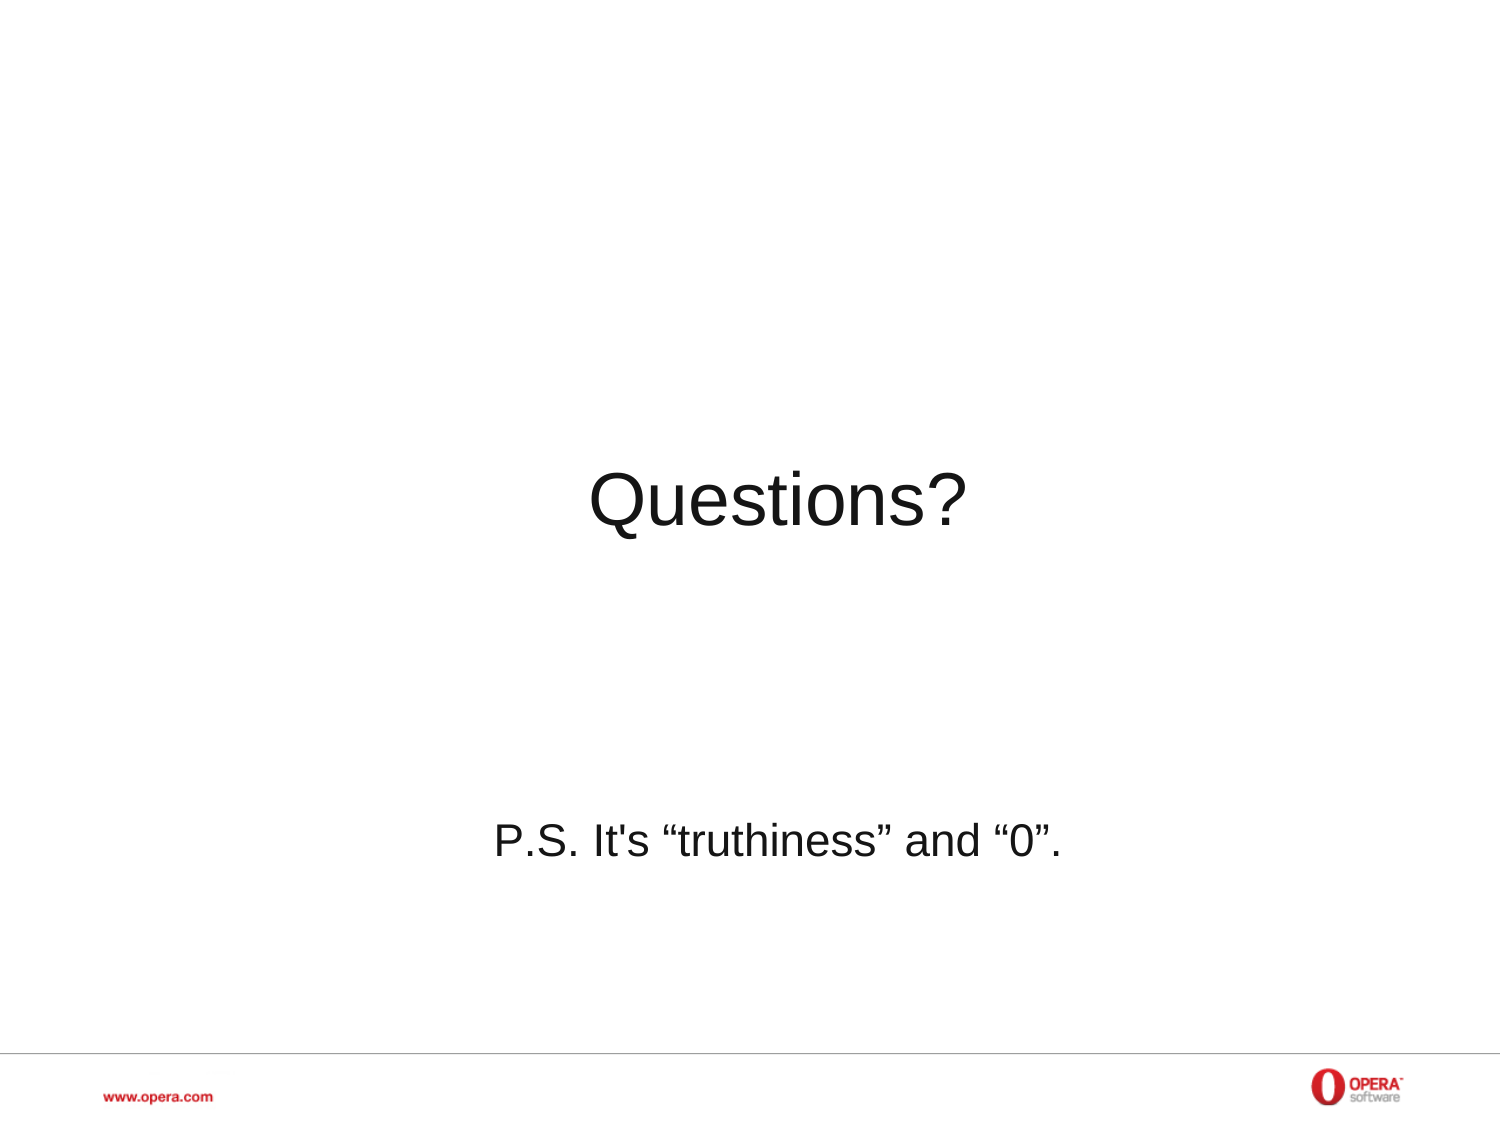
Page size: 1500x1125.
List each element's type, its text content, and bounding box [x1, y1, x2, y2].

picture [0, 1053, 1500, 1123]
list Questions? P.S. It's “truthiness” and “0”. [88, 203, 1412, 874]
